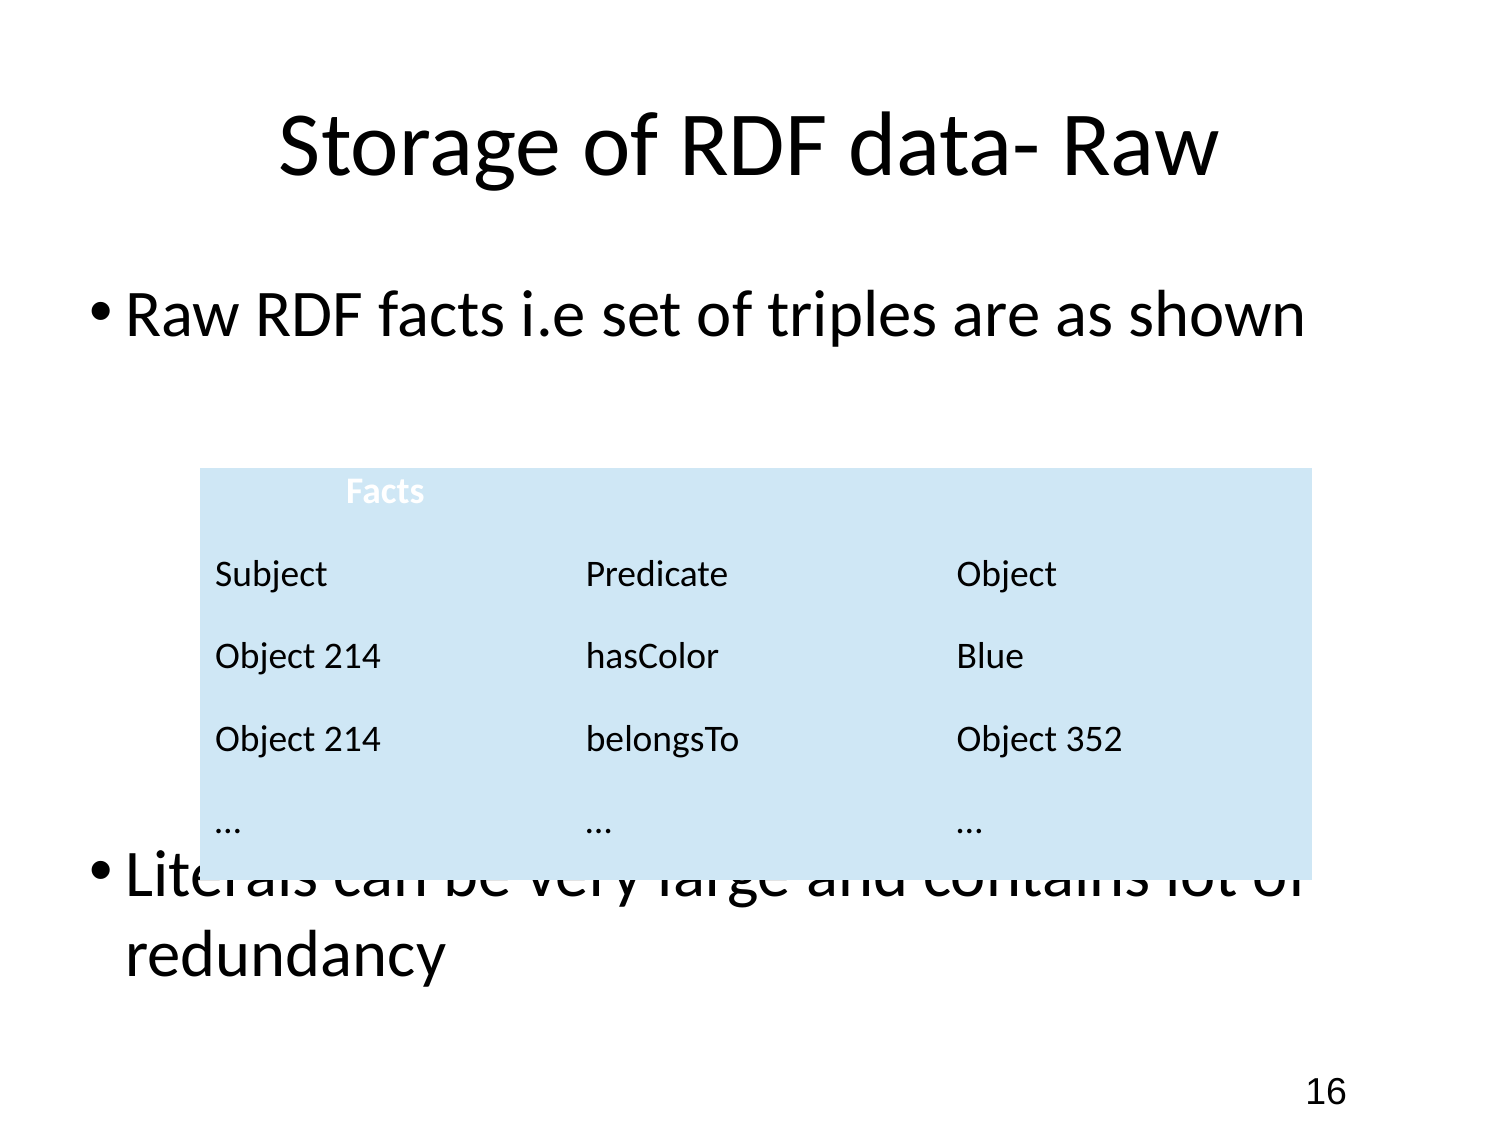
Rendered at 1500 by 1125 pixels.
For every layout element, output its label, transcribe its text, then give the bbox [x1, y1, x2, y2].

table_cell Object 214 [200, 633, 571, 716]
table_cell … [571, 798, 942, 880]
table_cell Subject [200, 551, 571, 633]
text_box Storage of RDF data- Raw [75, 45, 1425, 233]
table_cell … [200, 798, 571, 880]
text_box Raw RDF facts i.e set of triples are as shown Literals can be very large and contains lot of redundancy [75, 262, 1425, 1005]
table_cell Object 214 [200, 716, 571, 798]
table_cell Object [942, 551, 1312, 633]
table_cell hasColor [571, 633, 942, 716]
table_cell … [942, 798, 1312, 880]
table_header [942, 468, 1312, 551]
table_cell Blue [942, 633, 1312, 716]
table_header [571, 468, 942, 551]
table_cell Predicate [571, 551, 942, 633]
table_header Facts [200, 468, 571, 551]
table_cell Object 352 [942, 716, 1312, 798]
table_cell belongsTo [571, 716, 942, 798]
